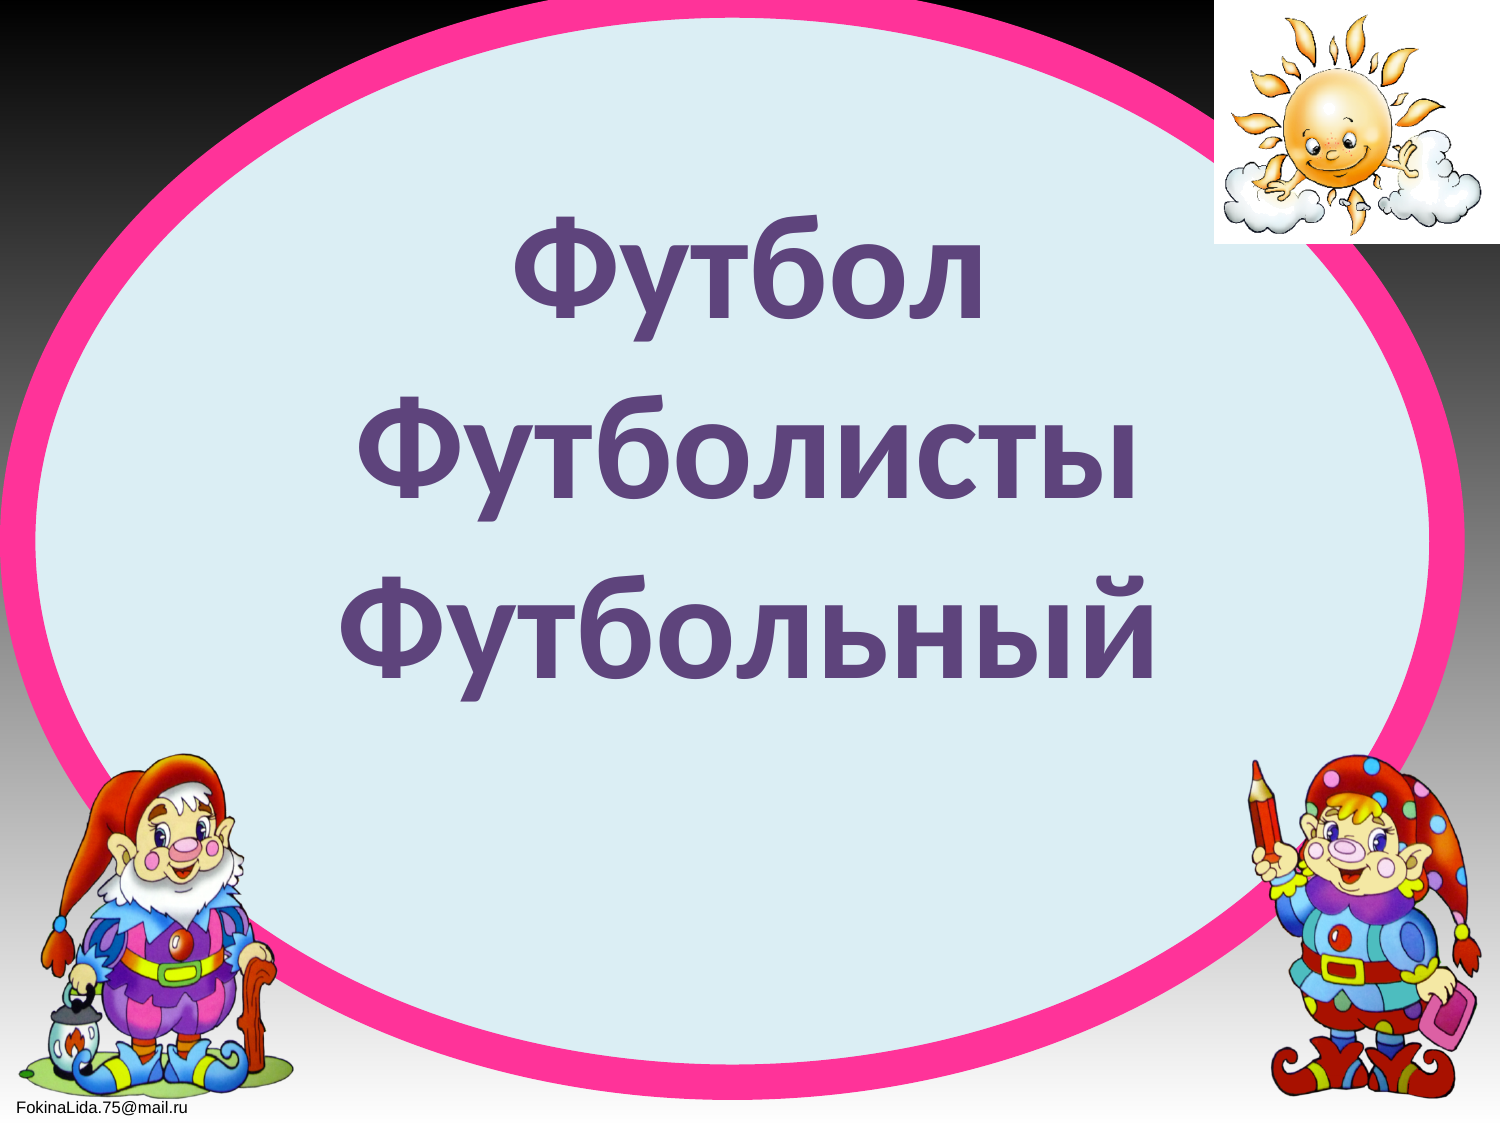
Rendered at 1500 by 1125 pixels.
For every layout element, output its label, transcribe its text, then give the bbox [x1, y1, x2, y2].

picture [17, 751, 294, 1101]
title Футбол Футболисты Футбольный [75, 160, 1425, 846]
picture [1246, 751, 1483, 1101]
picture [1214, 0, 1500, 244]
